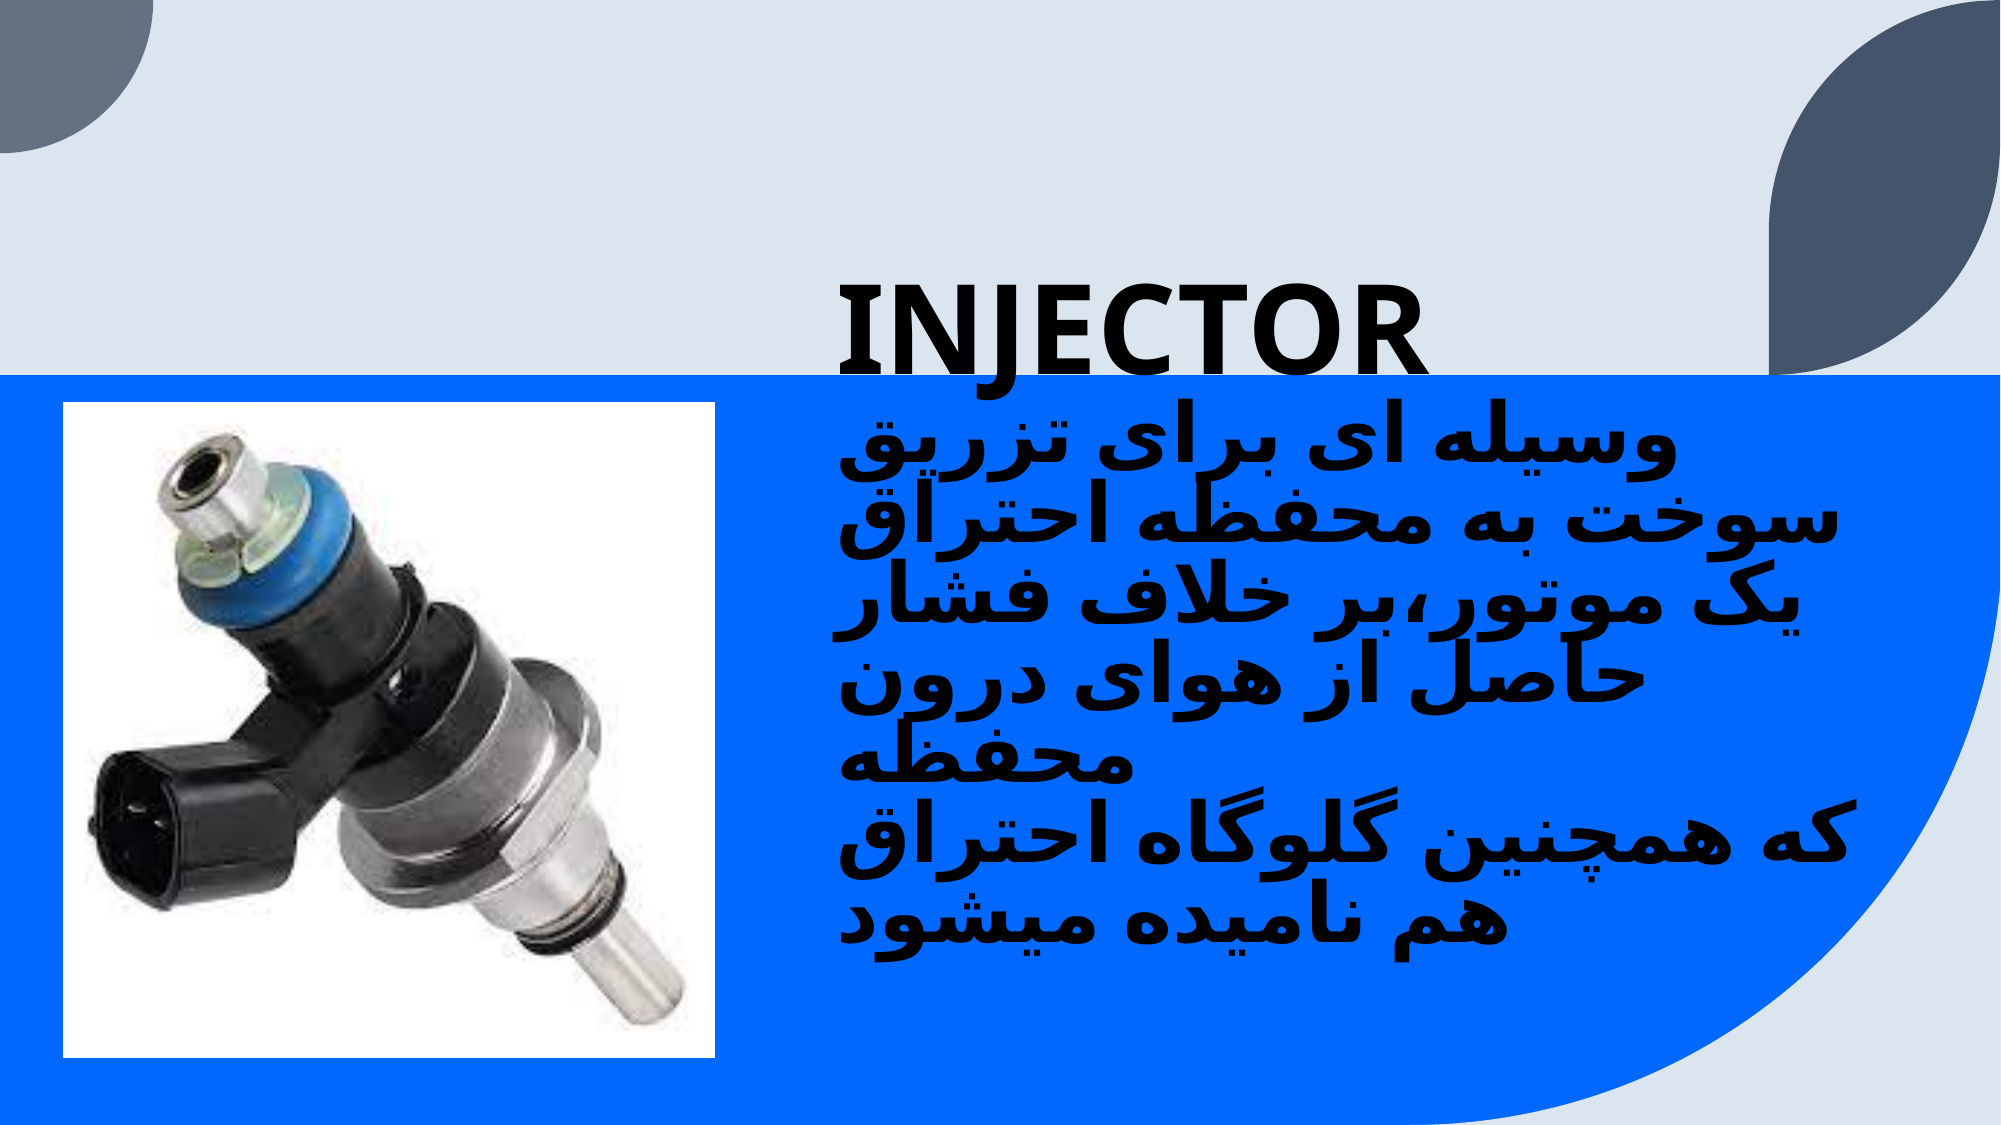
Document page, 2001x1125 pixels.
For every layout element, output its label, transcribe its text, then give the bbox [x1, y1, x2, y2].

title INJECTOR وسیله ای برای تزریق سوخت به محفظه احتراق یک موتور،بر خلاف فشار حاصل از هوای درون محفظه که همچنین گلوگاه احتراق هم نامیده میشود [821, 0, 1883, 966]
picture [63, 402, 715, 1058]
